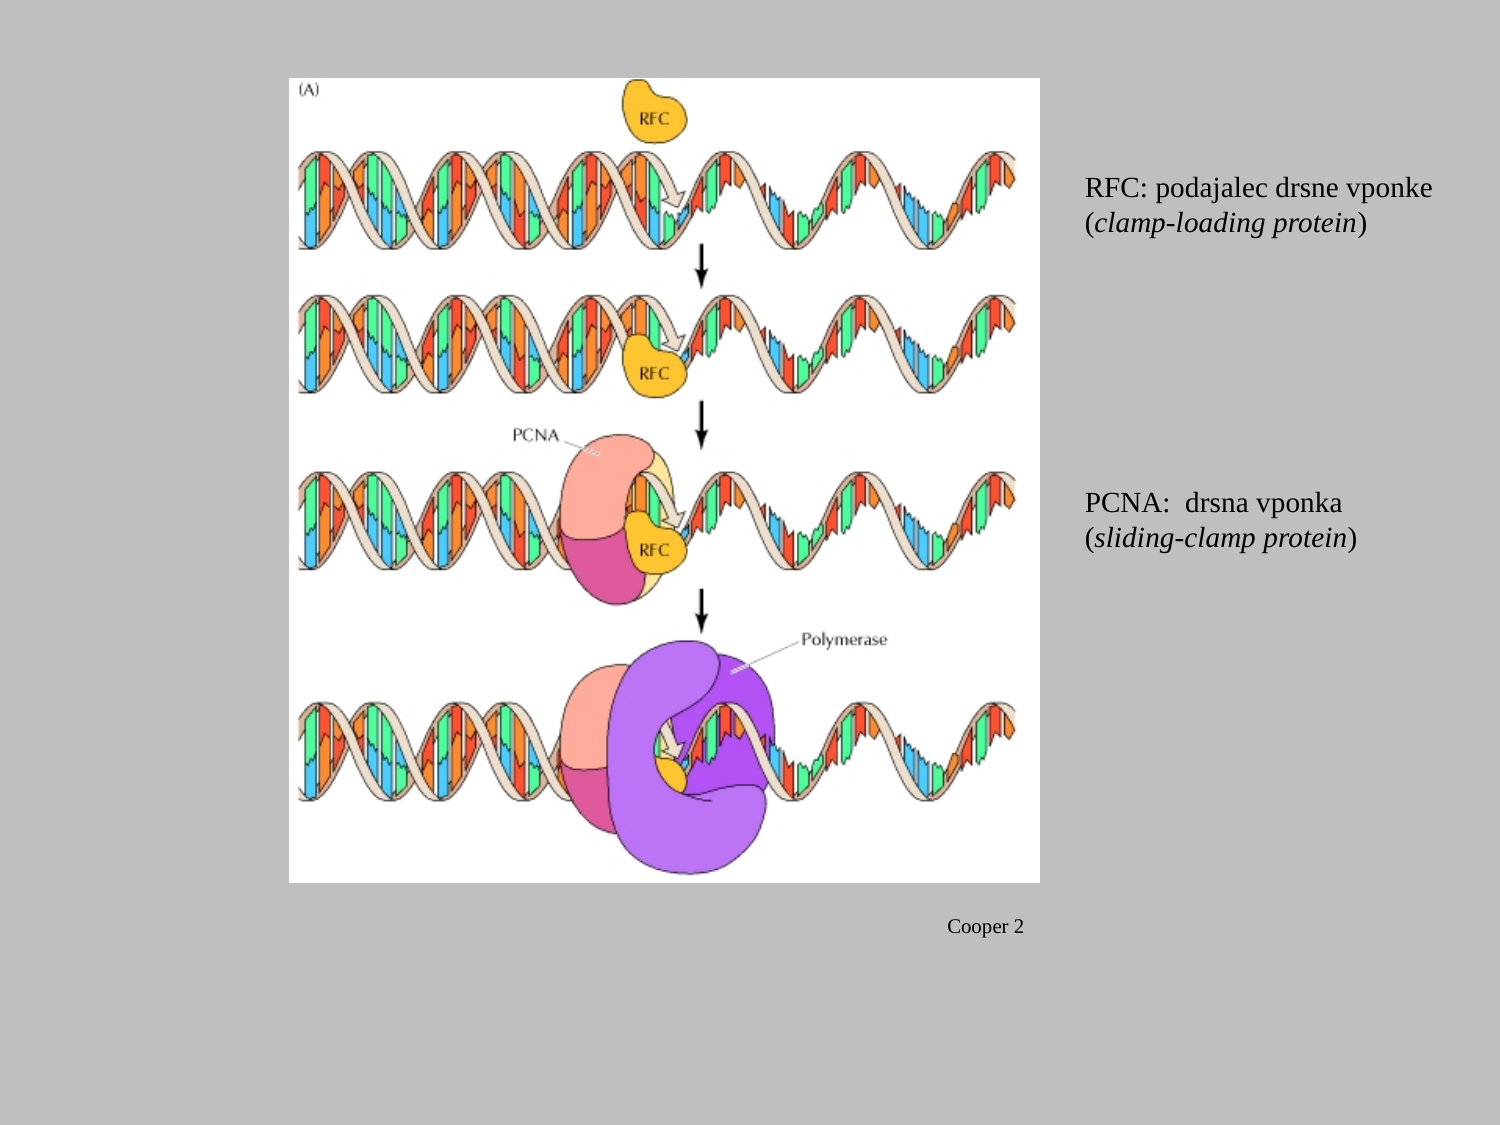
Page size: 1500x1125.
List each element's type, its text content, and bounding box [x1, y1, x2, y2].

text_box Cooper 2 [932, 904, 1040, 945]
picture [289, 78, 1040, 883]
text_box RFC: podajalec drsne vponke (clamp-loading protein) PCNA: drsna vponka (sliding-clamp protein) [1069, 160, 1448, 561]
